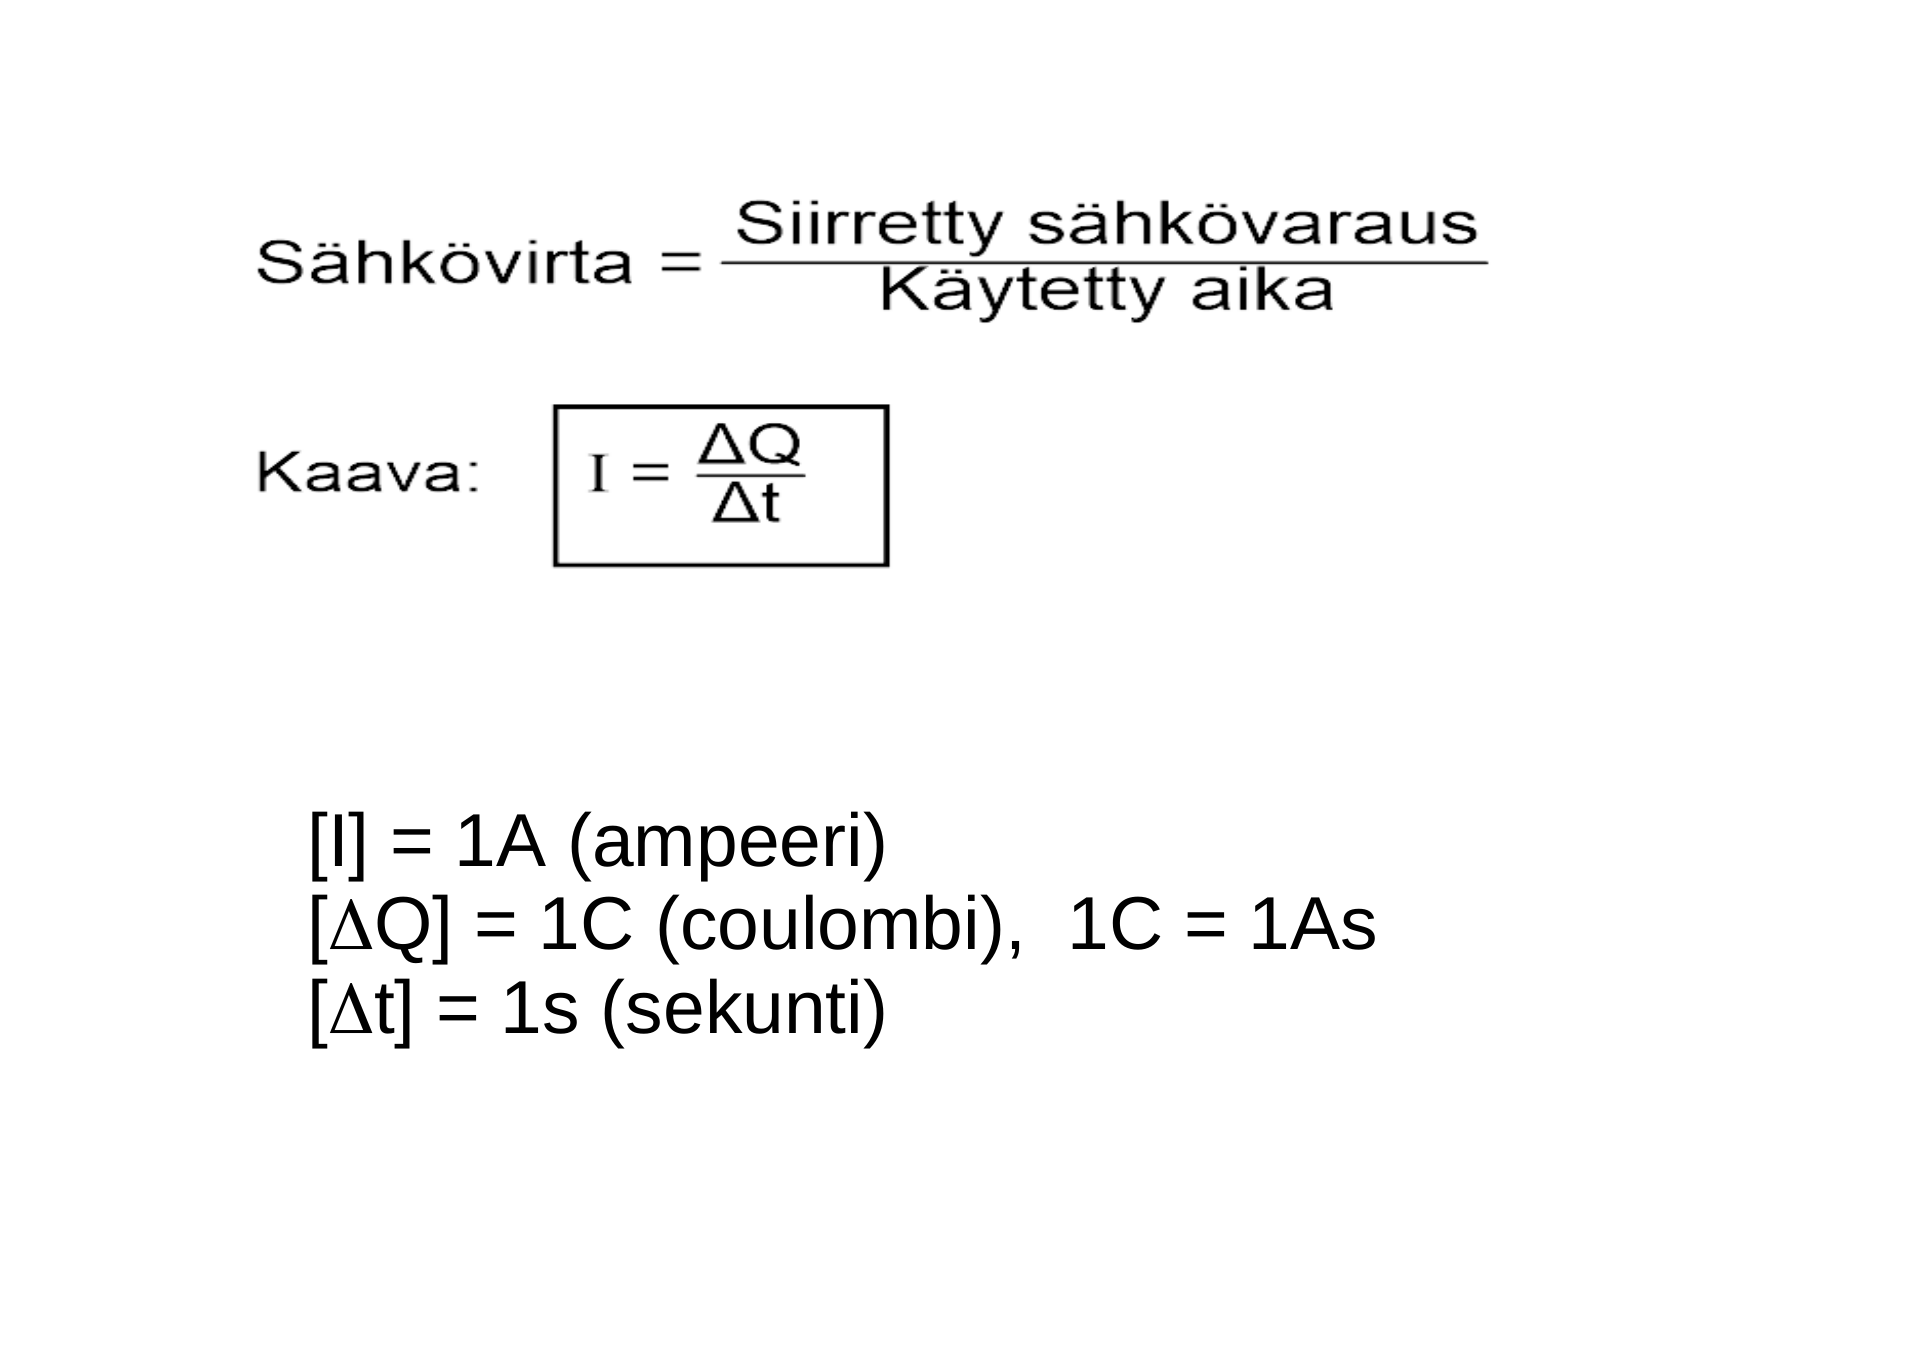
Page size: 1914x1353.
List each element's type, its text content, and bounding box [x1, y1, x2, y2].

picture [191, 141, 1620, 645]
text_box [I] = 1A (ampeeri) [Q] = 1C (coulombi), 1C = 1As [t] = 1s (sekunti) [292, 786, 1682, 1353]
